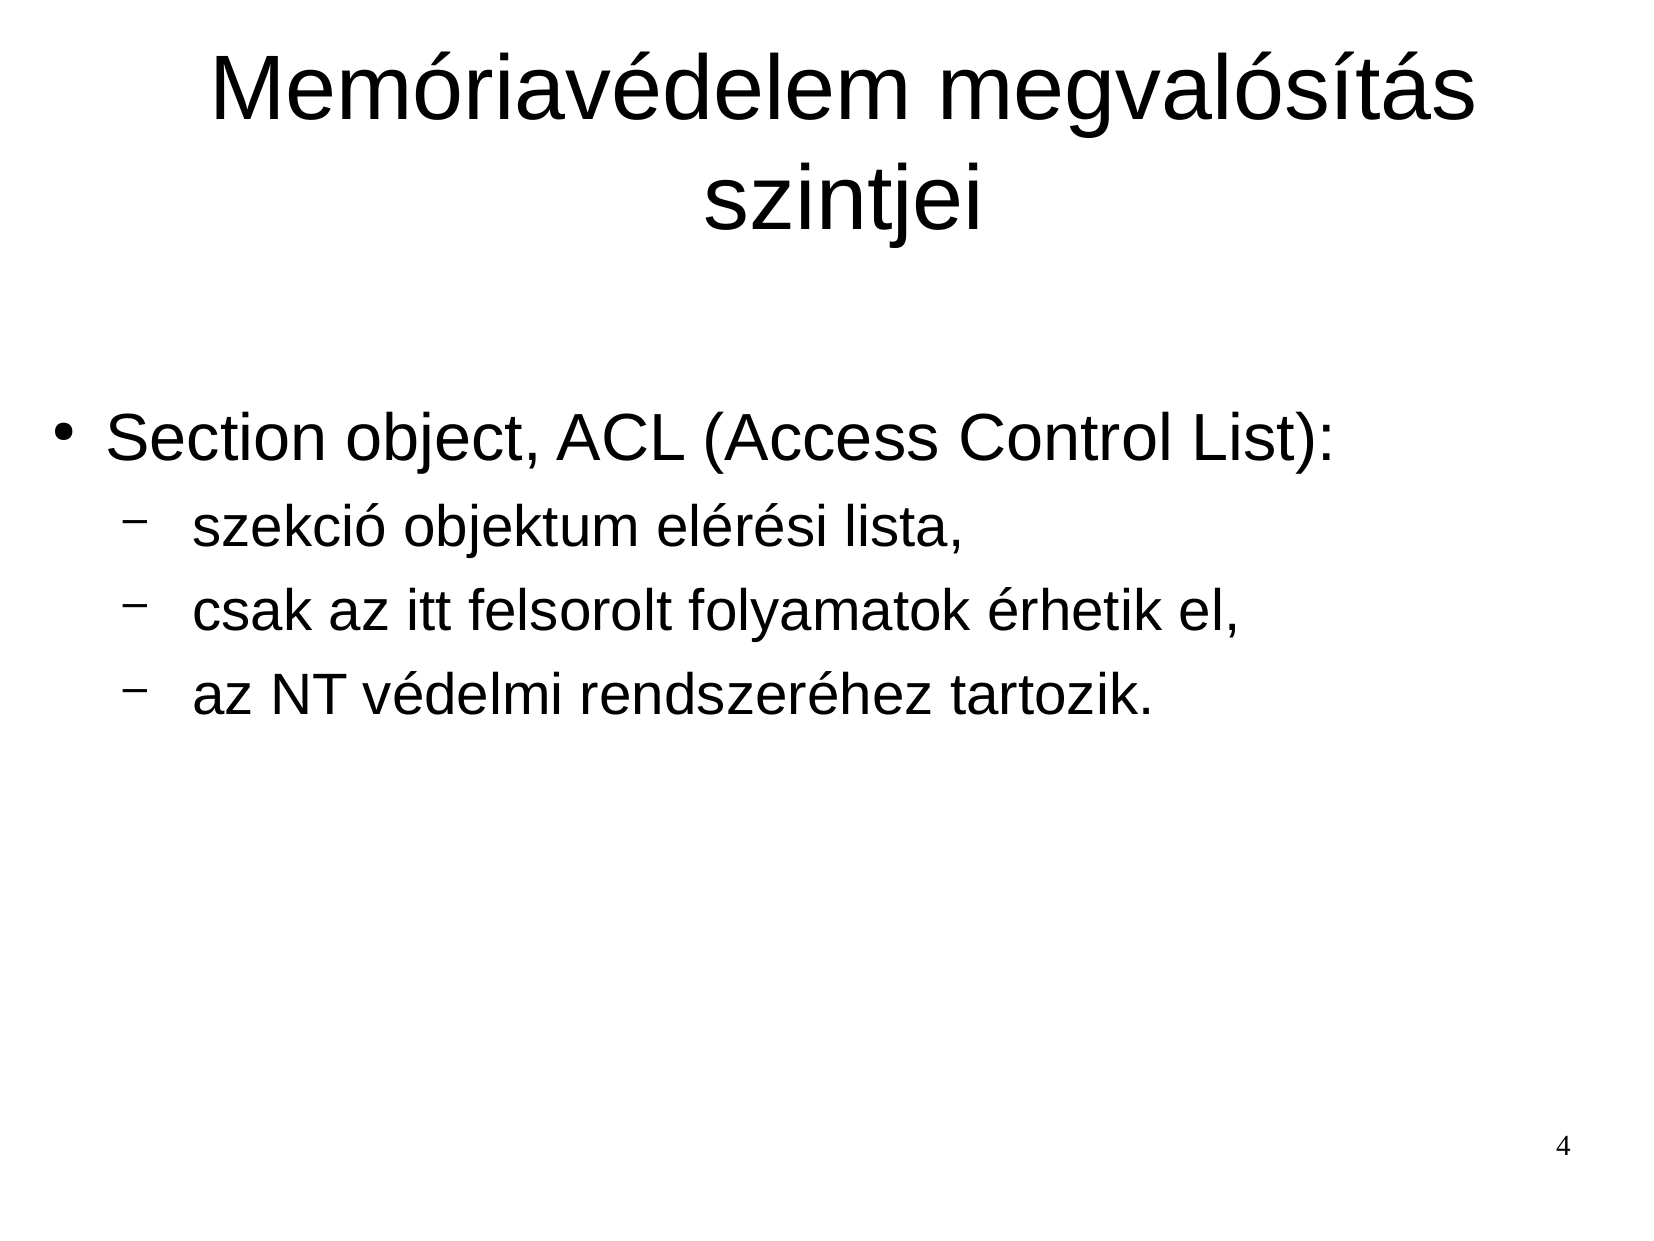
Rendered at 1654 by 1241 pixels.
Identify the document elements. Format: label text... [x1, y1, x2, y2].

list Section object, ACL (Access Control List): szekció objektum elérési lista, csak az itt felsorolt folyamatok érhetik el, az NT védelmi rendszeréhez tartozik. [19, 385, 1654, 1037]
title Memóriavédelem megvalósítás szintjei [32, 34, 1622, 241]
